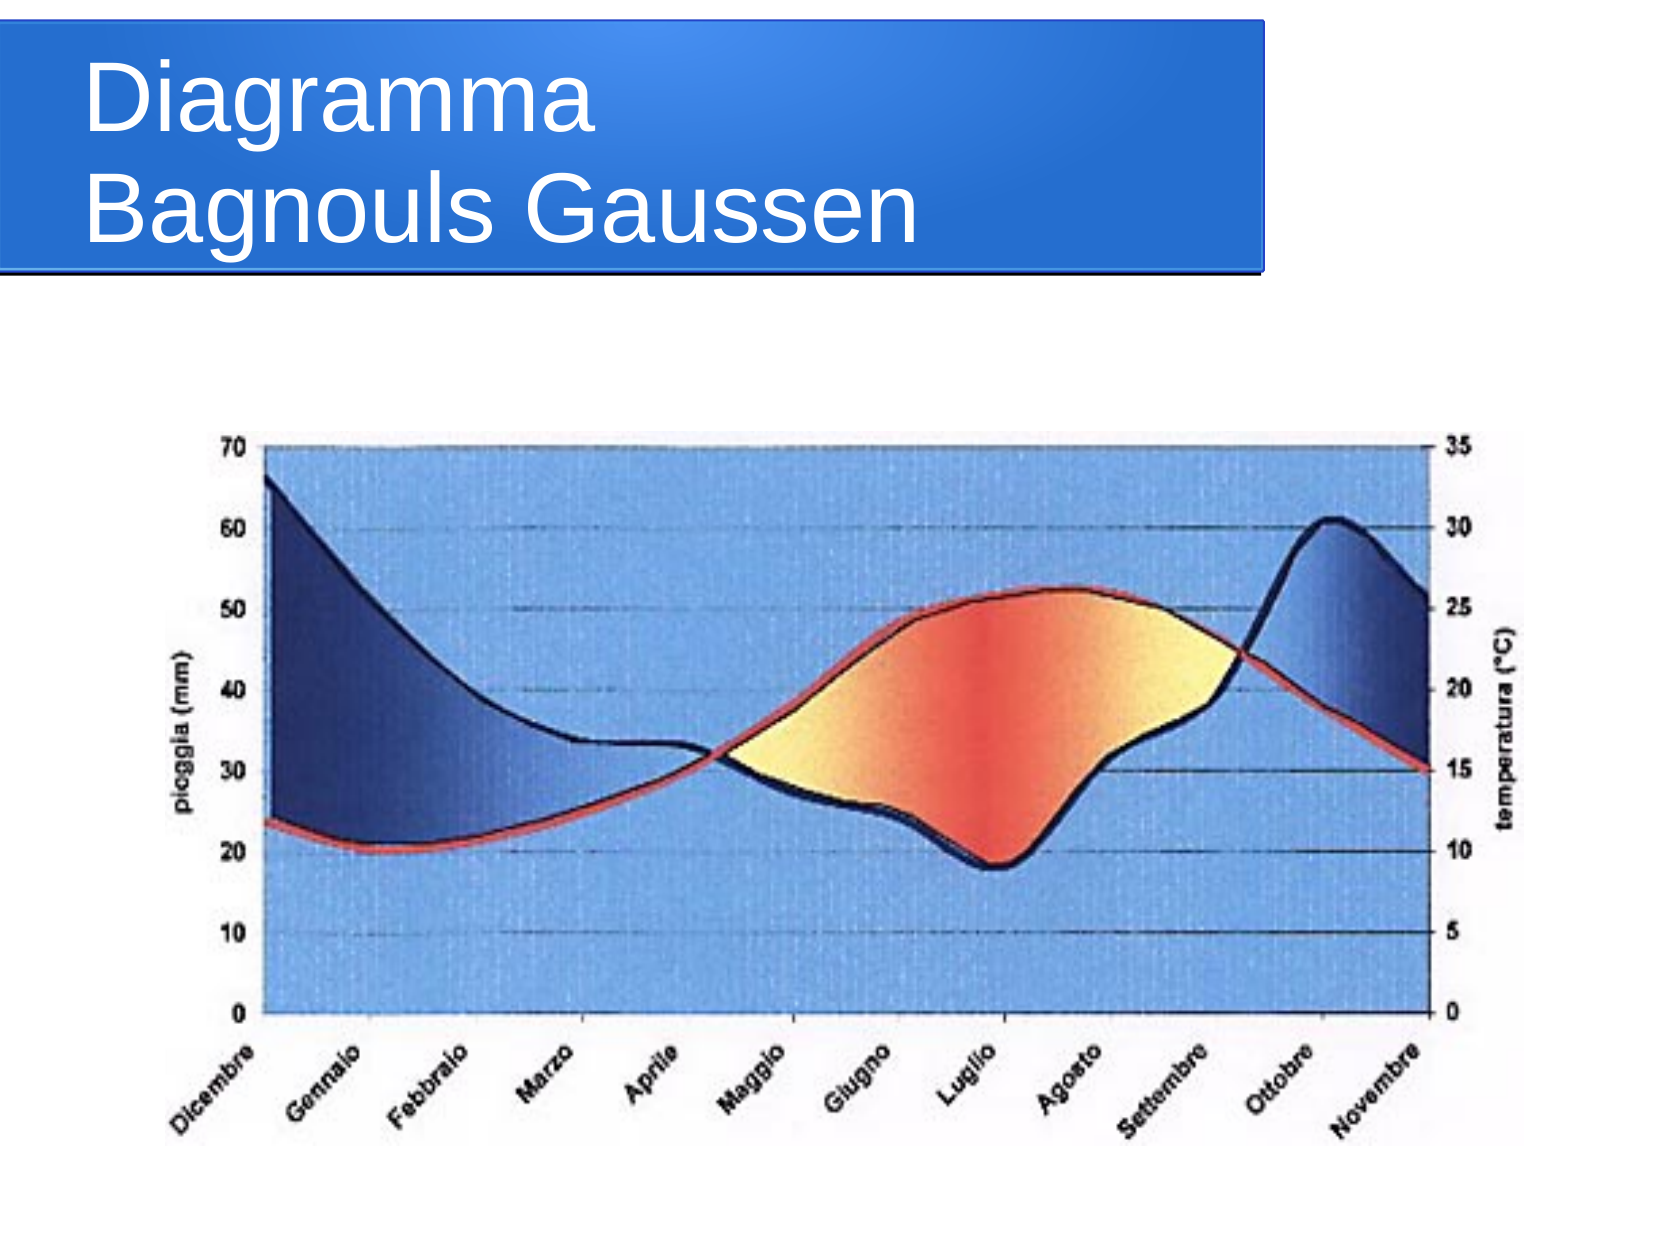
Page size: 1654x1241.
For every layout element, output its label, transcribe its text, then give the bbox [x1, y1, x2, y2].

picture [165, 431, 1524, 1146]
title Diagramma Bagnouls Gaussen [82, 41, 1250, 265]
